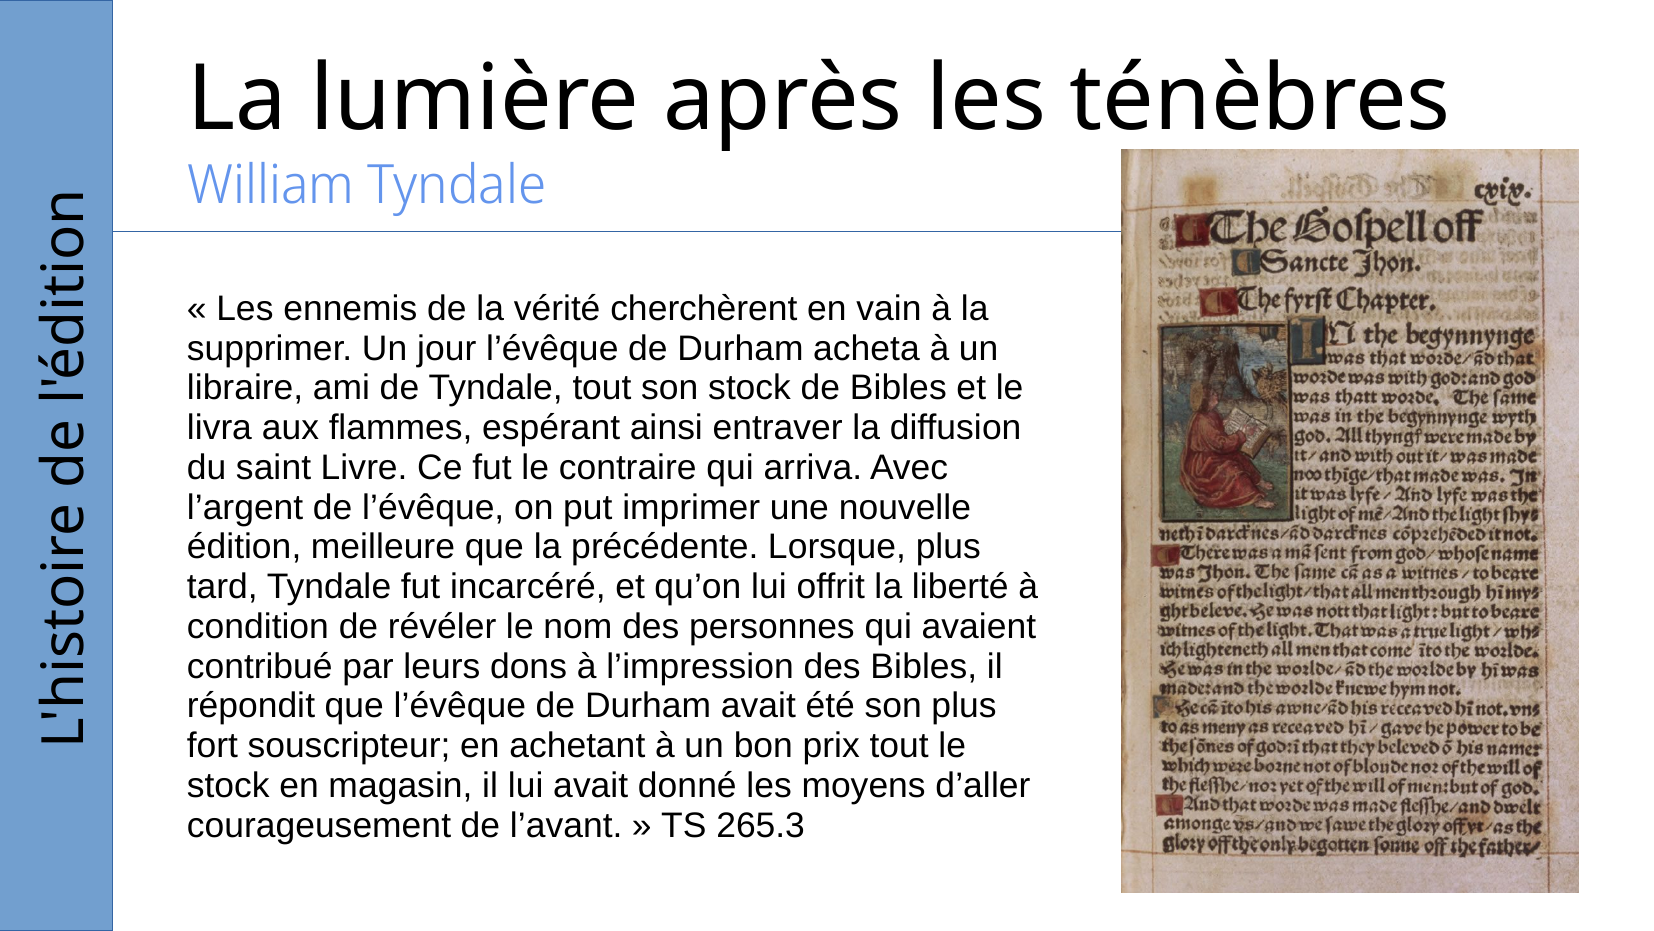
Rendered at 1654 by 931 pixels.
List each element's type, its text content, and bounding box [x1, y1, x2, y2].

title La lumière après les ténèbres [187, 33, 1571, 125]
text_box L'histoire de l'édition [13, 37, 105, 901]
title William Tyndale [187, 232, 1121, 239]
title William Tyndale [187, 125, 1571, 231]
picture [1121, 149, 1579, 893]
text_box [0, 0, 113, 931]
text_box « Les ennemis de la vérité cherchèrent en vain à la supprimer. Un jour l’évêque de Durham acheta à un libraire, ami de Tyndale, tout son stock de Bibles et le livra aux flammes, espérant ainsi entraver la diffusion du saint Livre. Ce fut le contraire qui arriva. Avec l’argent de l’évêque, on put imprimer une nouvelle édition, meilleure que la précédente. Lorsque, plus tard, Tyndale fut incarcéré, et qu’on lui offrit la liberté à condition de révéler le nom des personnes qui avaient contribué par leurs dons à l’impression des Bibles, il répondit que l’évêque de Durham avait été son plus fort souscripteur; en achetant à un bon prix tout le stock en magasin, il lui avait donné les moyens d’aller courageusement de l’avant. » TS 265.3 [186, 288, 1051, 885]
